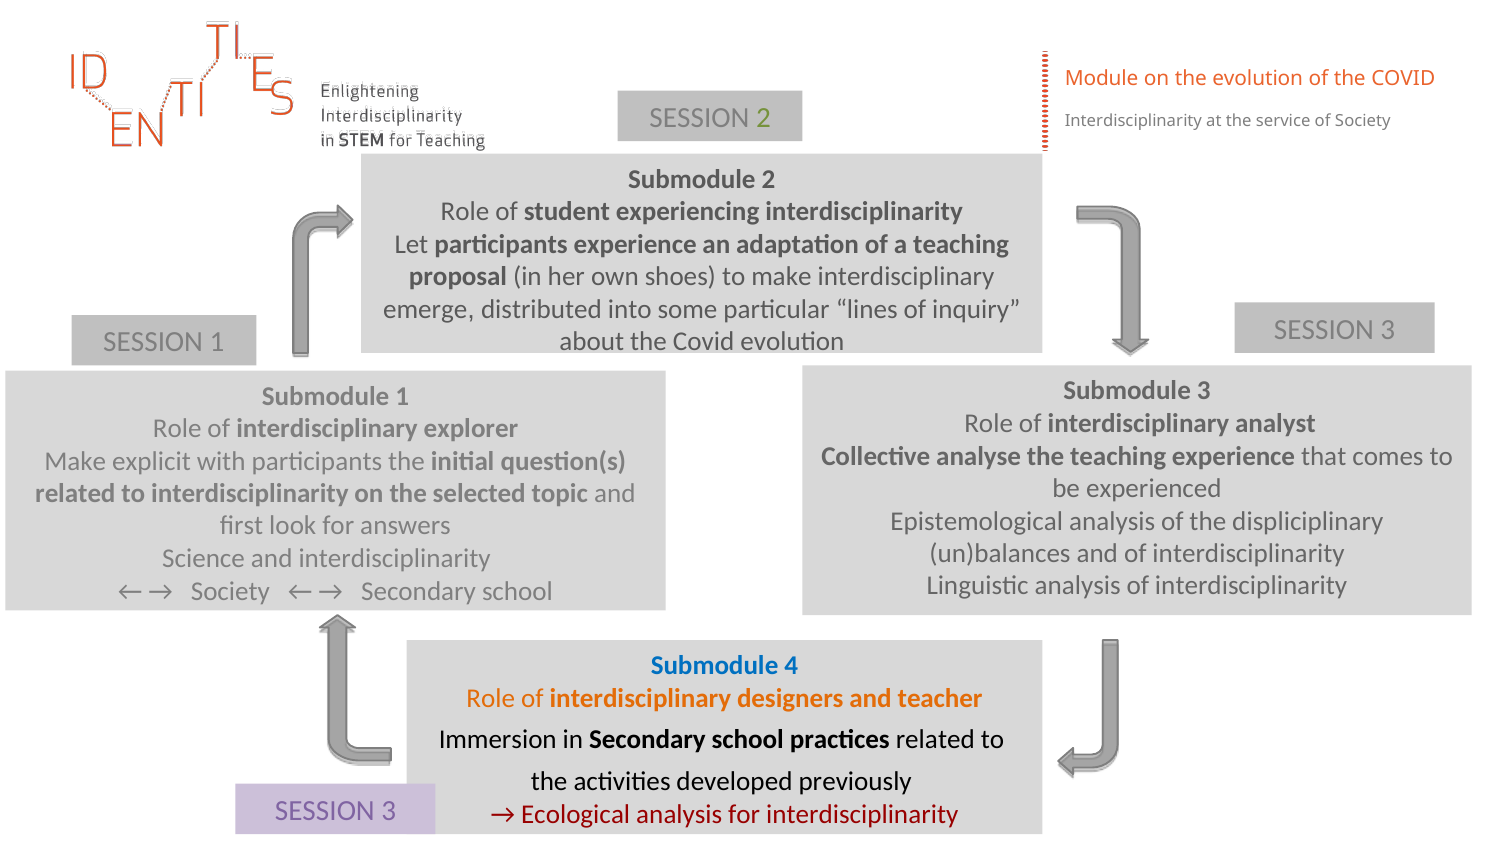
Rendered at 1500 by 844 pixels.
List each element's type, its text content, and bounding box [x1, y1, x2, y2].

text_box Submodule 1 Role of interdisciplinary explorer Make explicit with participants the initial question(s) related to interdisciplinarity on the selected topic and first look for answers Science and interdisciplinarity ← → Society ← → Secondary school [5, 370, 666, 611]
text_box [293, 205, 353, 353]
text_box SESSION 1 [71, 315, 257, 366]
text_box [319, 615, 391, 761]
text_box Module on the evolution of the COVID Interdisciplinarity at the service of Society [1049, 57, 1472, 150]
text_box Submodule 3 Role of interdisciplinary analyst Collective analyse the teaching experience that comes to be experienced Epistemological analysis of the displiciplinary (un)balances and of interdisciplinarity Linguistic analysis of interdisciplinarity [802, 365, 1472, 616]
text_box SESSION 3 [1234, 302, 1435, 353]
picture [71, 18, 485, 154]
text_box SESSION 2 [617, 90, 803, 142]
text_box [1058, 640, 1118, 775]
picture [1042, 51, 1051, 151]
text_box Submodule 2 Role of student experiencing interdisciplinarity Let participants experience an adaptation of a teaching proposal (in her own shoes) to make interdisciplinary emerge, distributed into some particular “lines of inquiry” about the Covid evolution [361, 153, 1043, 353]
text_box SESSION 3 [235, 783, 436, 835]
text_box Submodule 4 Role of interdisciplinary designers and teacher Immersion in Secondary school practices related to the activities developed previously → Ecological analysis for interdisciplinarity [406, 640, 1043, 835]
text_box [1077, 206, 1149, 352]
